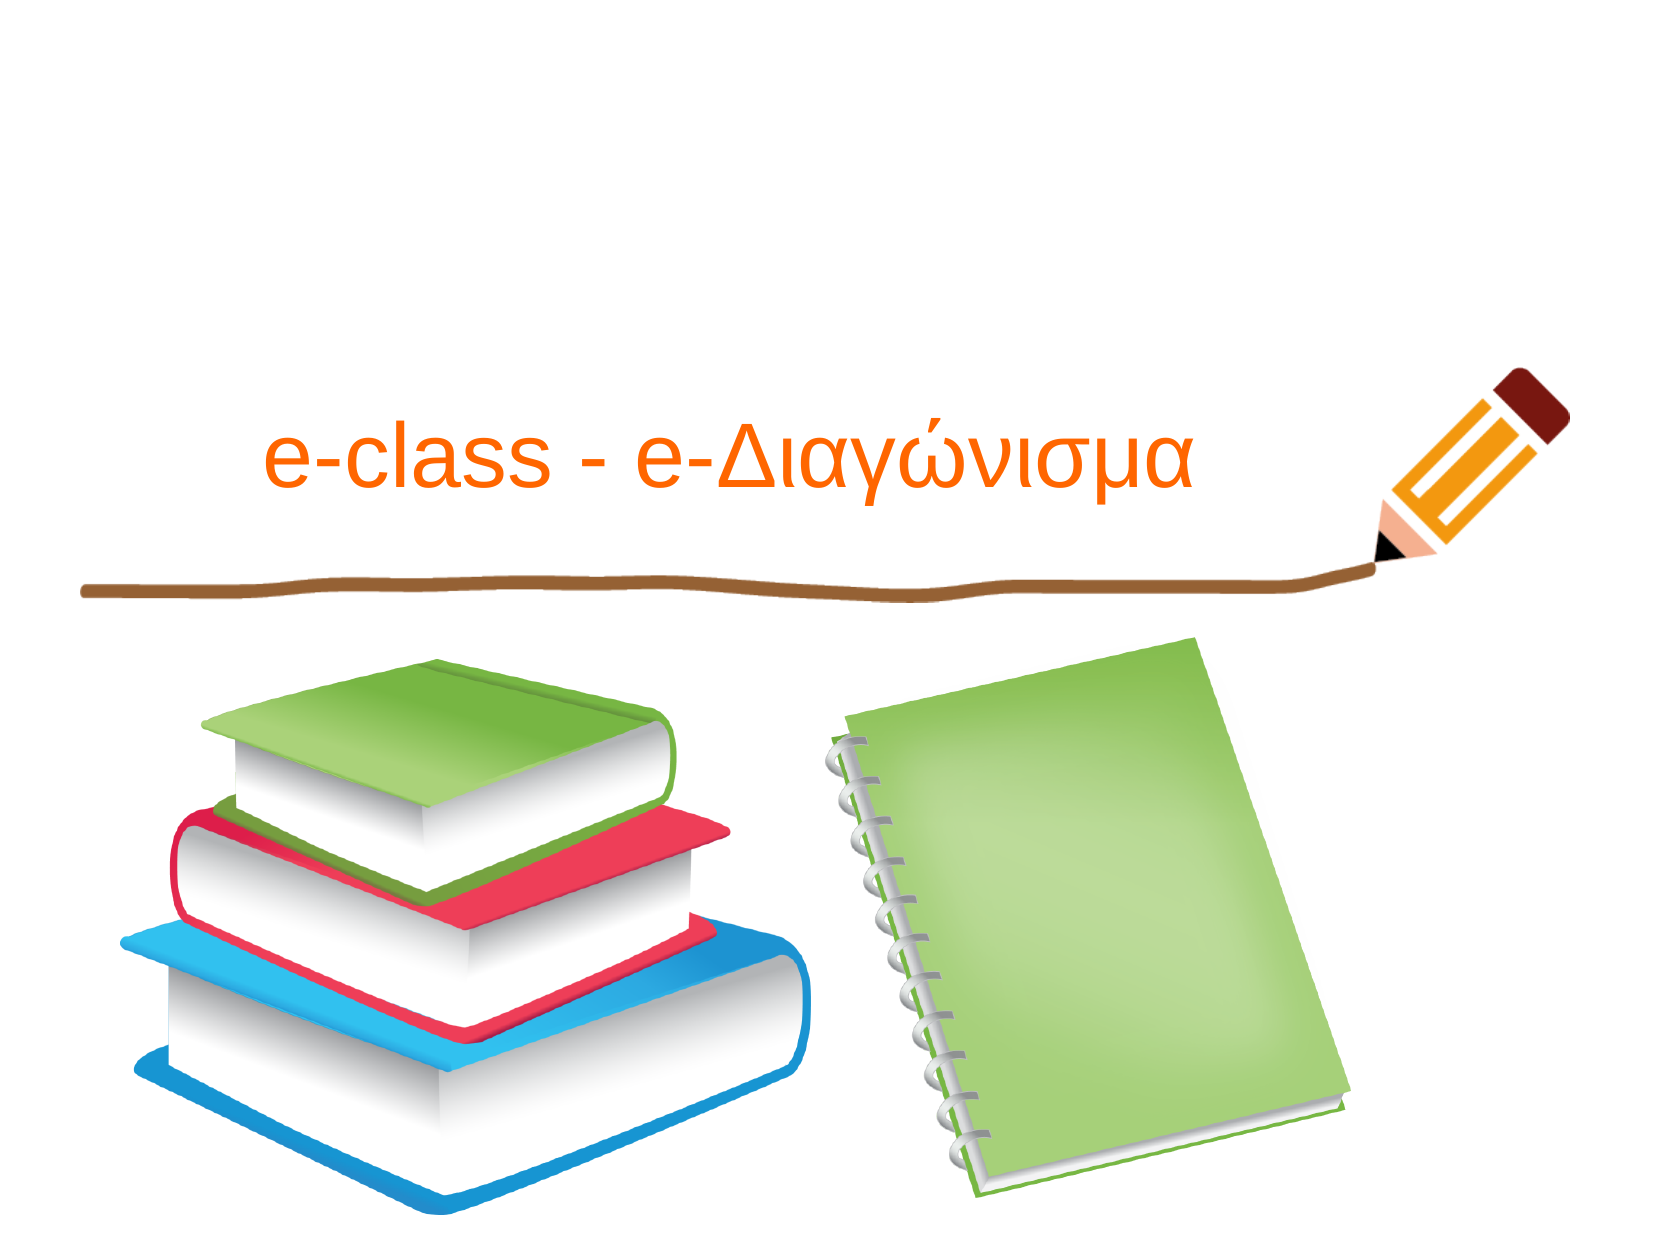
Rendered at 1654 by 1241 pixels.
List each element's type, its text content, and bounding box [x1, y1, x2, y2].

picture [825, 629, 1351, 1198]
title e-class - e-Διαγώνισμα [82, 352, 1379, 560]
picture [120, 659, 811, 1216]
picture [80, 367, 1570, 603]
